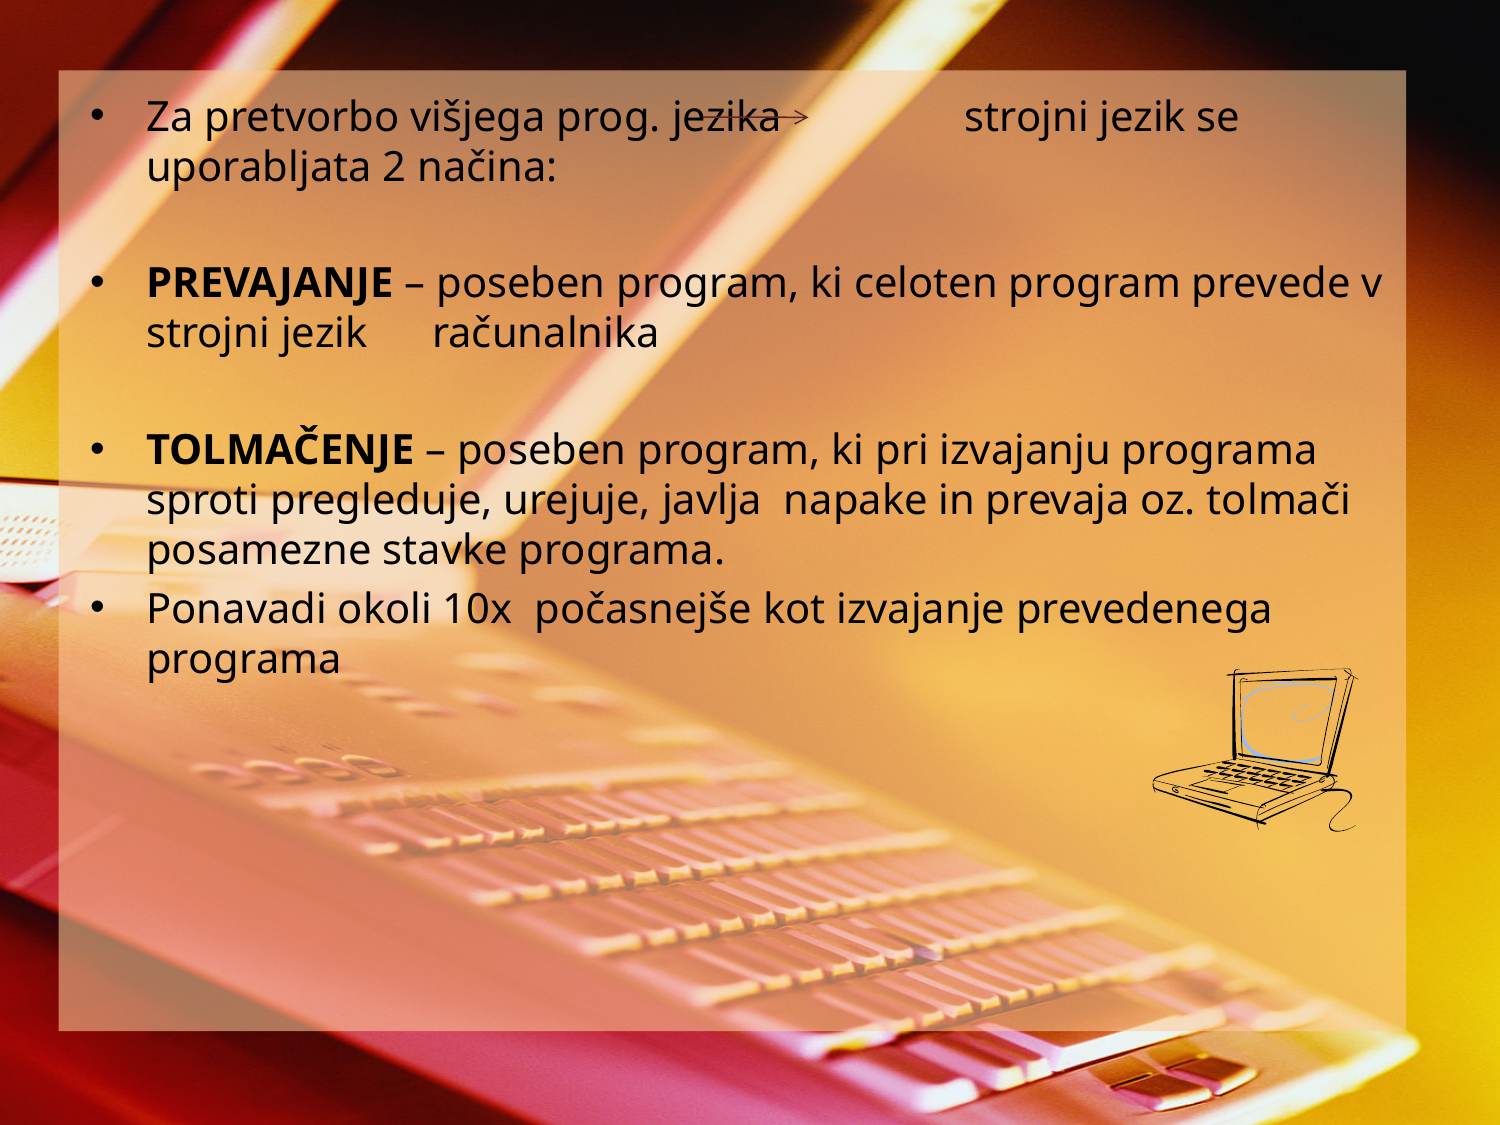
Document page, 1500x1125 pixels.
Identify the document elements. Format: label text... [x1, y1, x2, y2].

text_box [58, 70, 1407, 1032]
list Za pretvorbo višjega prog. jezika strojni jezik se uporabljata 2 načina: PREVAJANJE – poseben program, ki celoten program prevede v strojni jezik računalnika TOLMAČENJE – poseben program, ki pri izvajanju programa sproti pregleduje, urejuje, javlja napake in prevaja oz. tolmači posamezne stavke programa. Ponavadi okoli 10x počasnejše kot izvajanje prevedenega programa [75, 82, 1425, 1005]
picture [0, 0, 1500, 1125]
